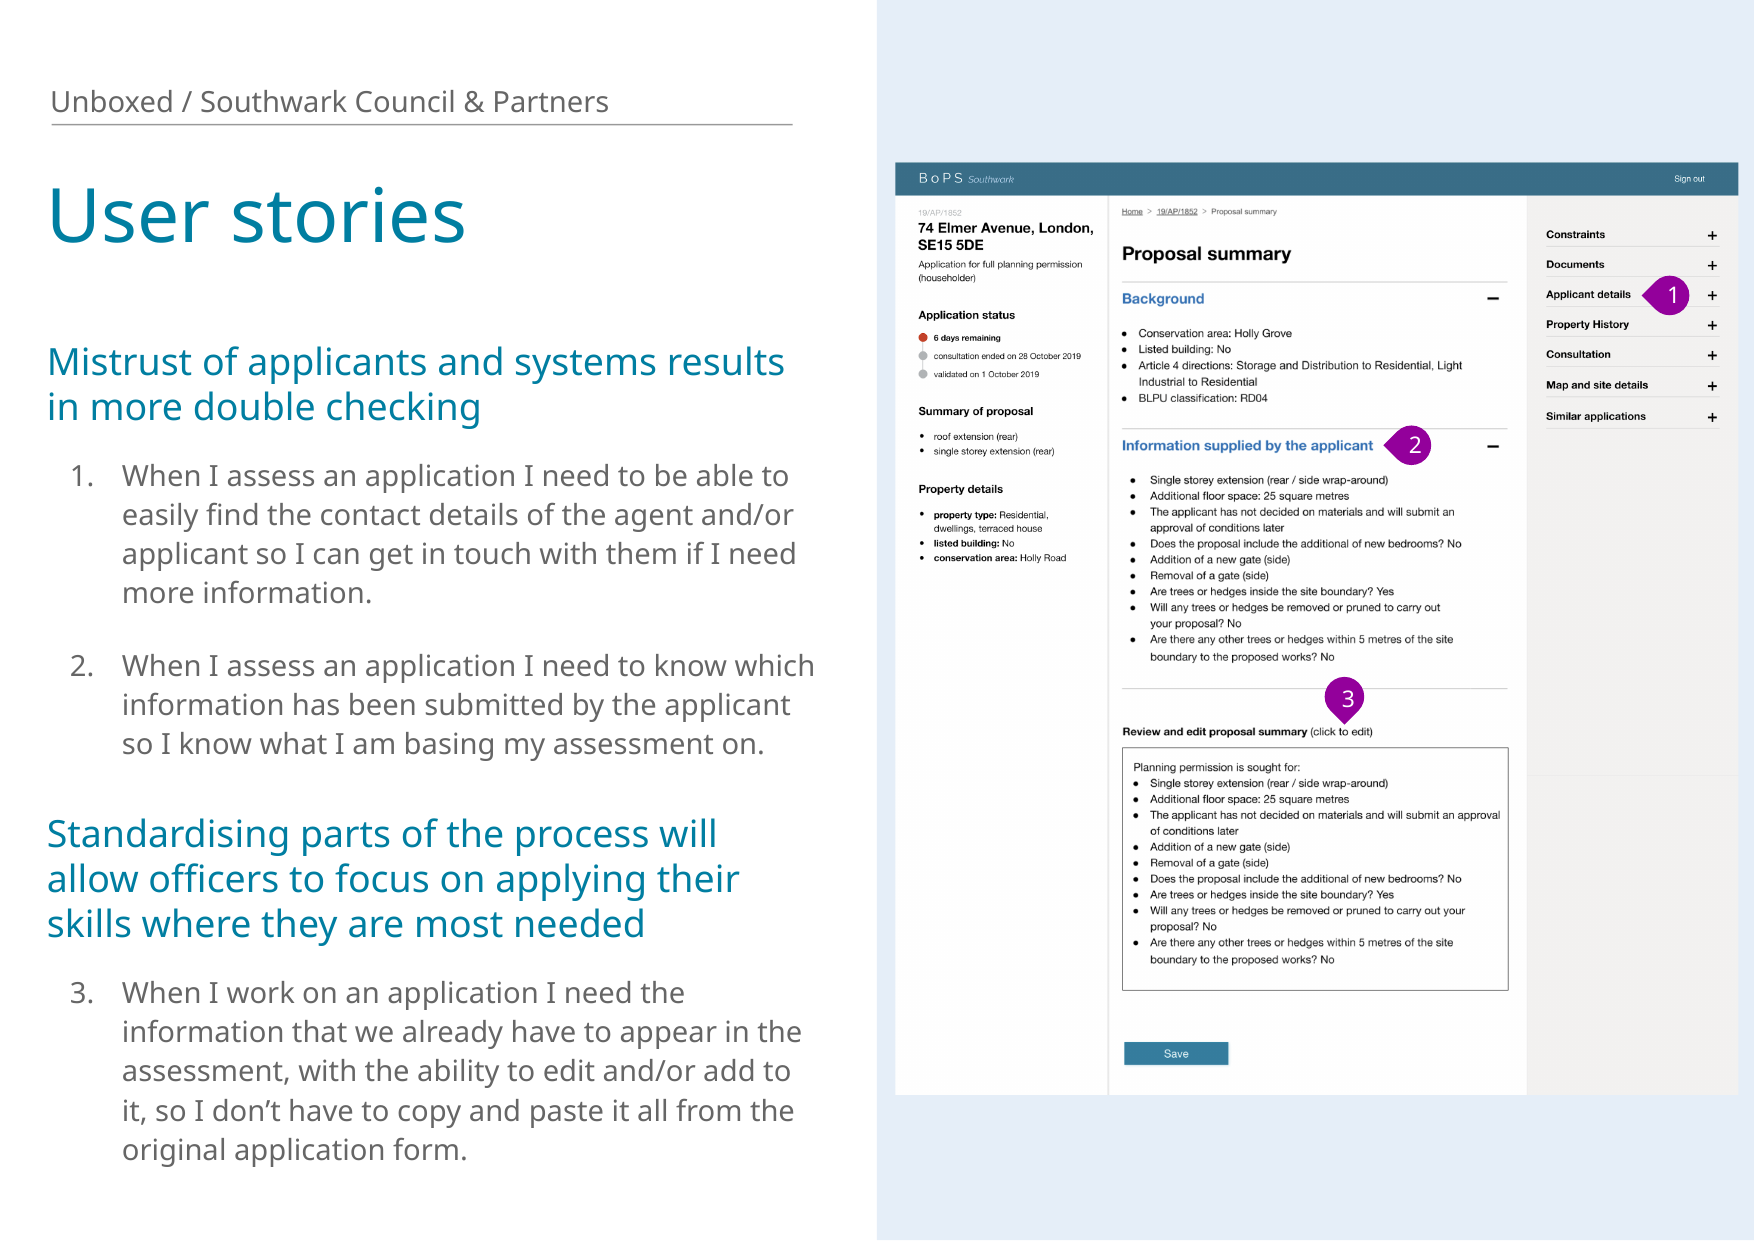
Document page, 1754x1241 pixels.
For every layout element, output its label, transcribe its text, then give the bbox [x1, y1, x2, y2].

text_box 1 [1667, 280, 1681, 308]
text_box Unboxed / Southwark Council & Partners [33, 65, 775, 128]
text_box User stories [29, 149, 752, 262]
text_box Mistrust of applicants and systems results in more double checking When I assess an application I need to be able to easily find the contact details of the agent and/or applicant so I can get in touch with them if I need more information. When I assess an application I need to know which information has been submitted by the applicant so I know what I am basing my assessment on. Standardising parts of the process will allow officers to focus on applying their skills where they are most needed When I work on an application I need the information that we already have to appear in the assessment, with the ability to edit and/or add to it, so I don’t have to copy and paste it all from the original application form. [29, 320, 835, 1109]
text_box 2 [1408, 430, 1422, 458]
text_box 3 [1341, 684, 1353, 712]
text_box [876, 0, 1754, 1241]
picture [895, 162, 1739, 1095]
